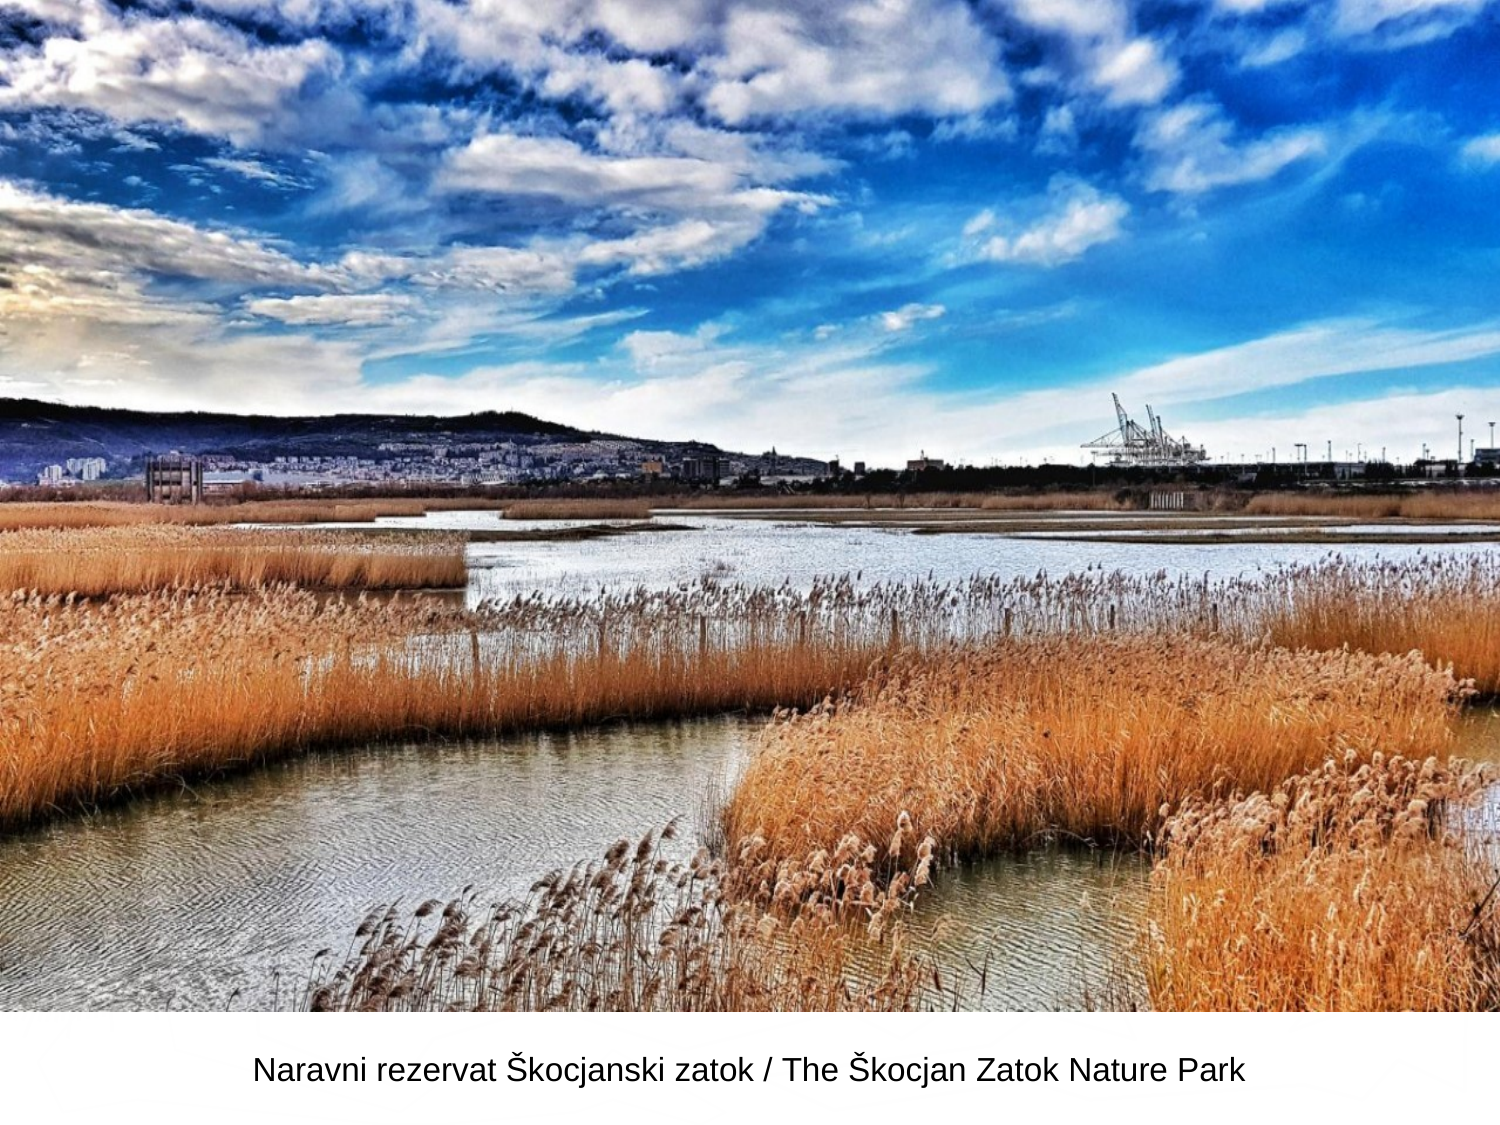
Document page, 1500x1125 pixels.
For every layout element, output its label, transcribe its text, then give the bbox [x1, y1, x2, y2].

text_box Naravni rezervat Škocjanski zatok / The Škocjan Zatok Nature Park [0, 1012, 1500, 1125]
picture [0, 0, 1500, 1012]
